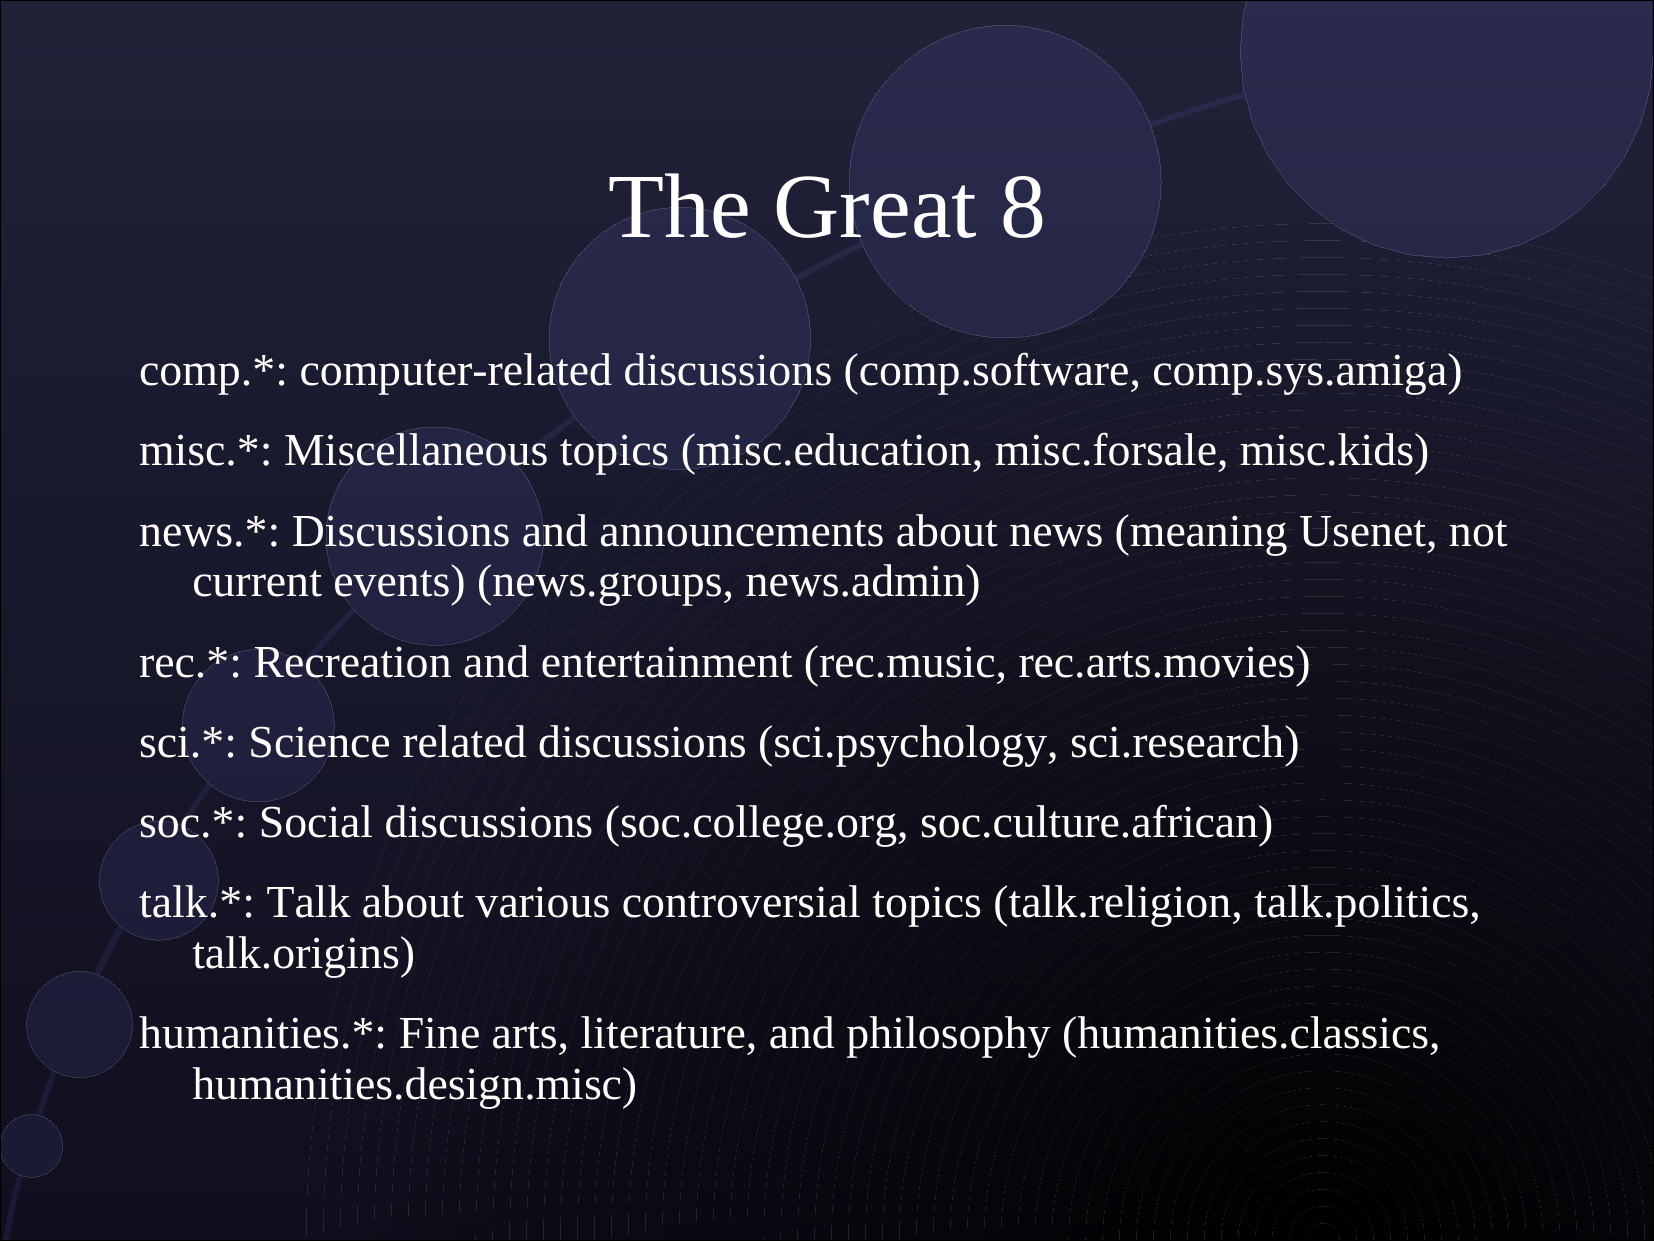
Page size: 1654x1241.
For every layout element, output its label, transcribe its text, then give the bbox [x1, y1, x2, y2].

list comp.*: computer-related discussions (comp.software, comp.sys.amiga) misc.*: Miscellaneous topics (misc.education, misc.forsale, misc.kids) news.*: Discussions and announcements about news (meaning Usenet, not current events) (news.groups, news.admin) rec.*: Recreation and entertainment (rec.music, rec.arts.movies) sci.*: Science related discussions (sci.psychology, sci.research) soc.*: Social discussions (soc.college.org, soc.culture.african) talk.*: Talk about various controversial topics (talk.religion, talk.politics, talk.origins) humanities.*: Fine arts, literature, and philosophy (humanities.classics, humanities.design.misc) [121, 344, 1534, 1127]
title The Great 8 [121, 102, 1534, 311]
